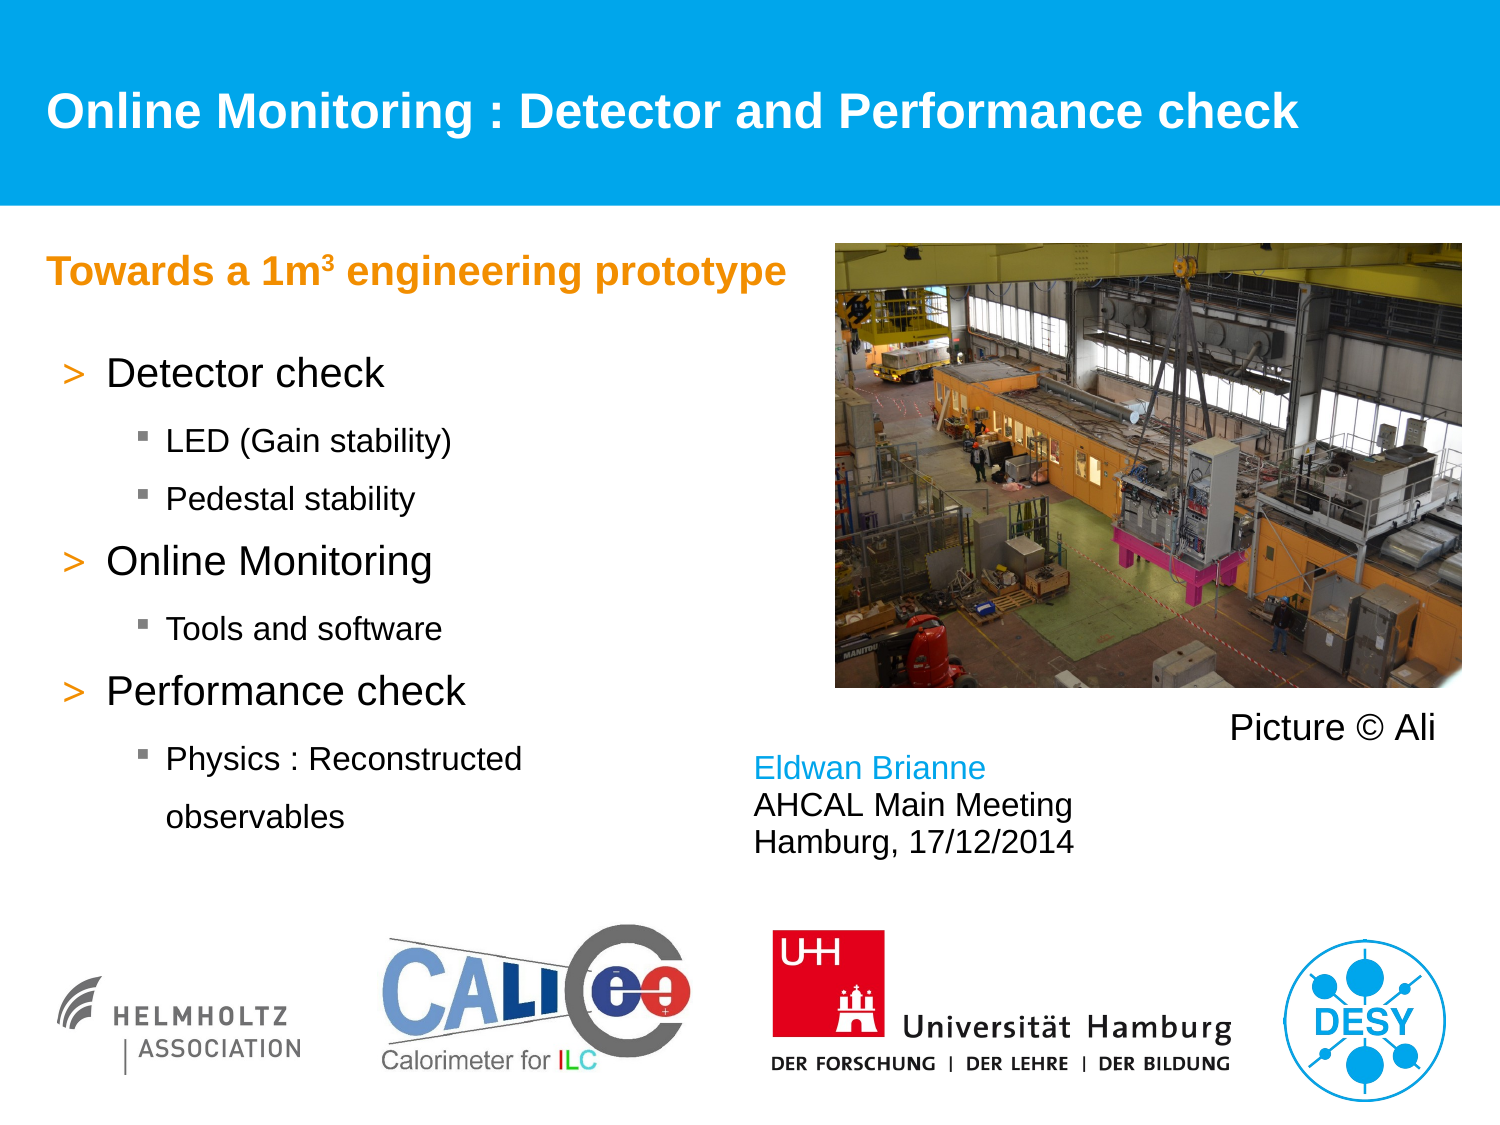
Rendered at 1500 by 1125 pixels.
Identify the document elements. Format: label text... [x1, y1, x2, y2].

picture [377, 823, 1360, 1125]
picture [1287, 943, 1443, 1099]
picture [1379, 1035, 1446, 1102]
picture [835, 243, 1462, 688]
text_box Eldwan Brianne AHCAL Main Meeting Hamburg, 17/12/2014 [738, 741, 1423, 869]
text_box Picture © Ali [1214, 699, 1452, 757]
picture [1370, 939, 1446, 1007]
title Online Monitoring : Detector and Performance check [46, 7, 1444, 216]
subtitle Towards a 1m3 engineering prototype [46, 231, 1446, 311]
list Detector check LED (Gain stability) Pedestal stability Online Monitoring Tools and software Performance check Physics : Reconstructed observables [62, 349, 609, 865]
picture [57, 976, 300, 1075]
